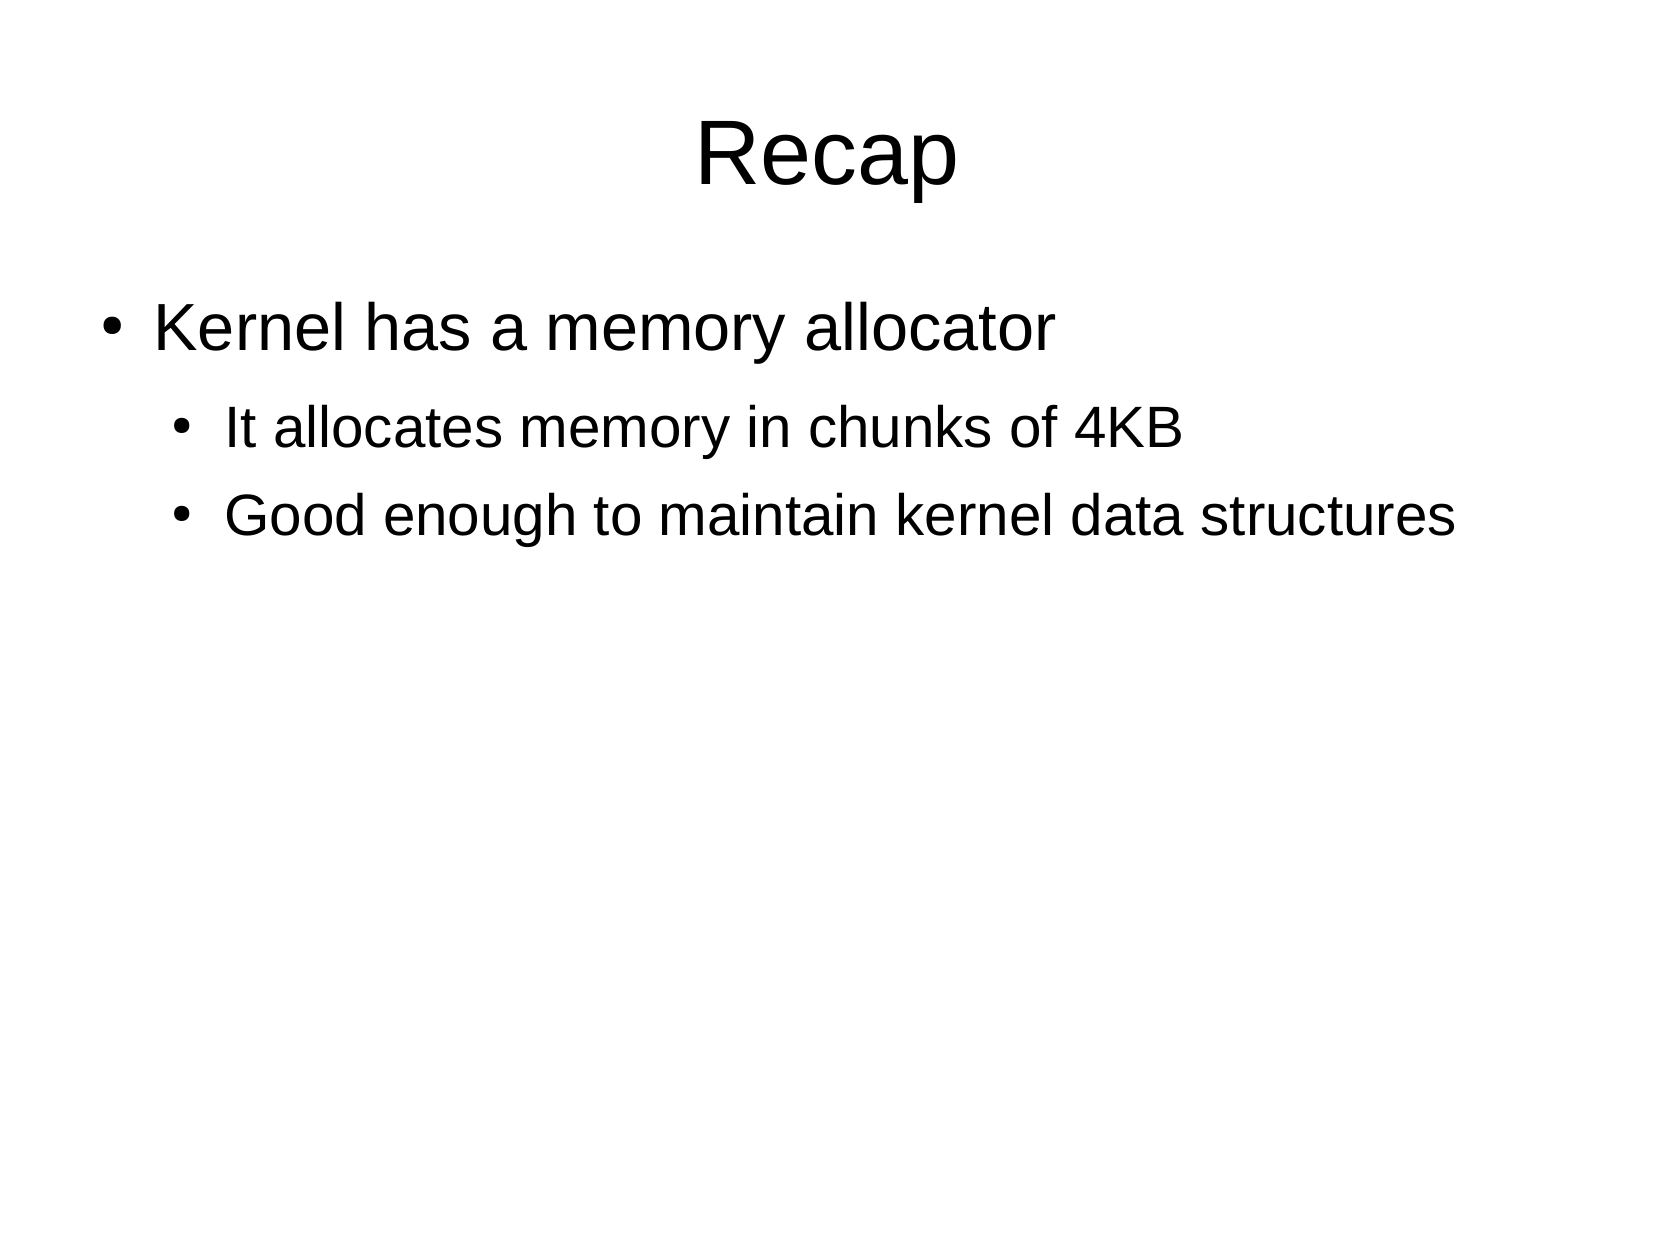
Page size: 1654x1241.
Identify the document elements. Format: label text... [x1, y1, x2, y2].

list Kernel has a memory allocator It allocates memory in chunks of 4KB Good enough to maintain kernel data structures [82, 290, 1571, 1010]
title Recap [82, 49, 1571, 257]
